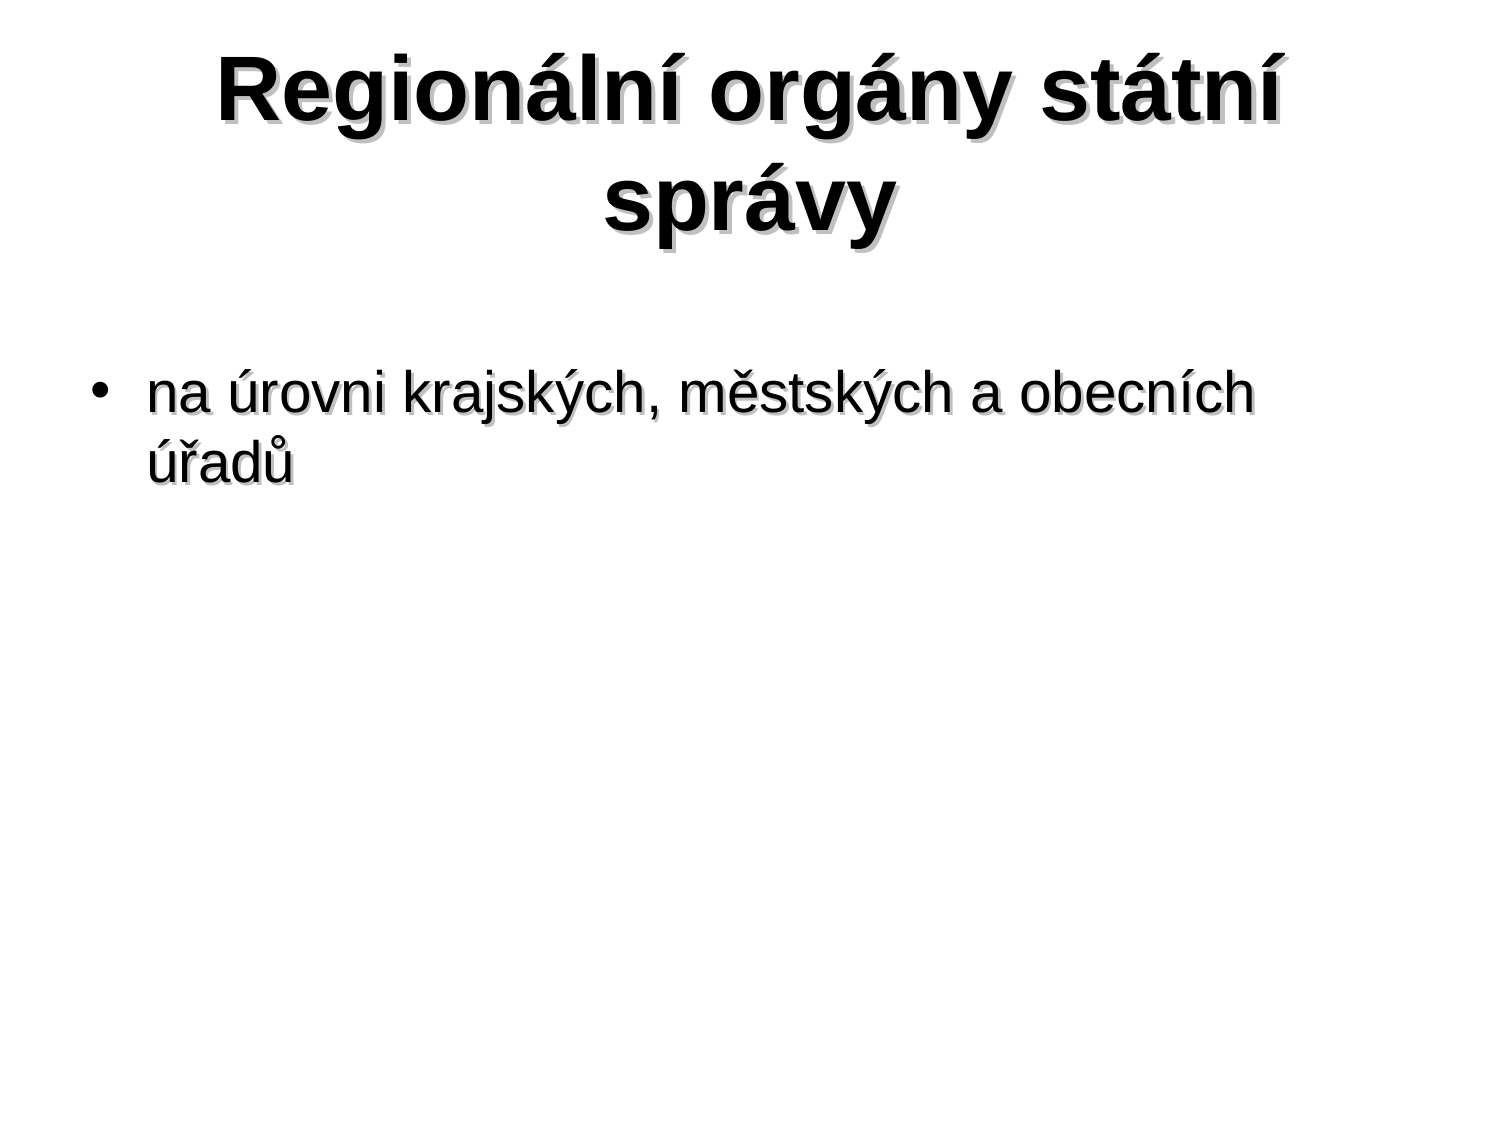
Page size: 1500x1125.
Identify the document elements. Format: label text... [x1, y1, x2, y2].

title Regionální orgány státní správy [75, 21, 1426, 257]
list na úrovni krajských, městských a obecních úřadů [75, 262, 1426, 1006]
